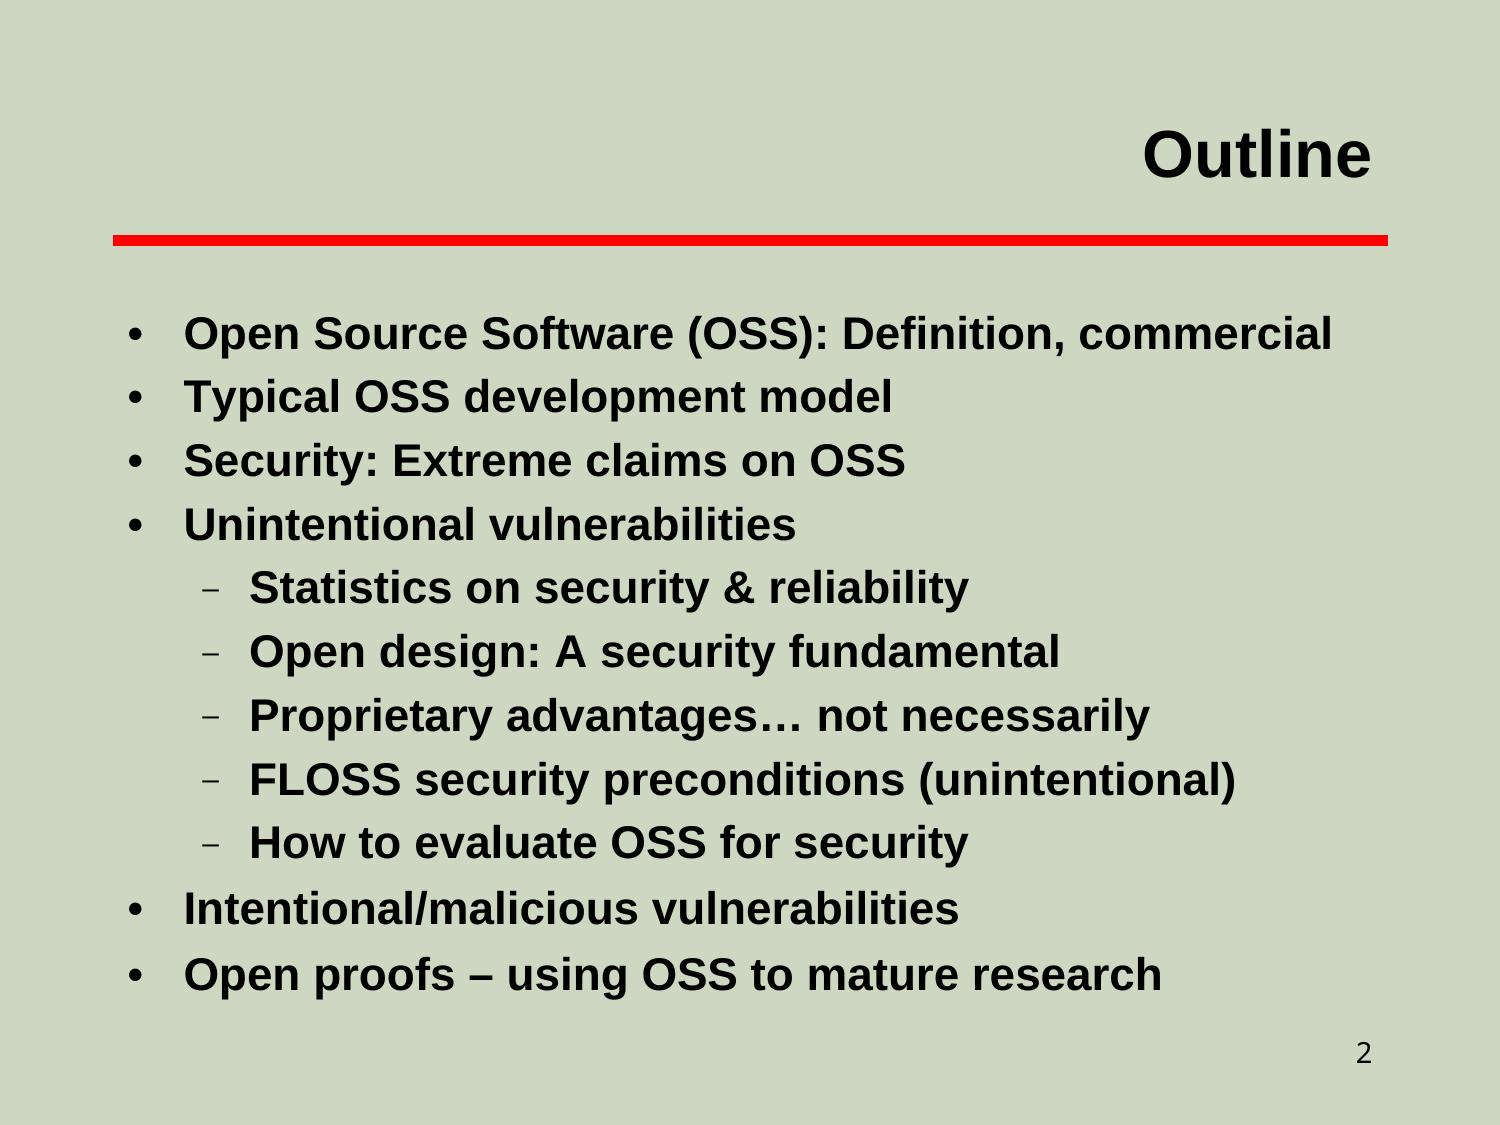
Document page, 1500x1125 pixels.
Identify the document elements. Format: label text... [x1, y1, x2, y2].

list Open Source Software (OSS): Definition, commercial Typical OSS development model Security: Extreme claims on OSS Unintentional vulnerabilities Statistics on security & reliability Open design: A security fundamental Proprietary advantages… not necessarily FLOSS security preconditions (unintentional) How to evaluate OSS for security Intentional/malicious vulnerabilities Open proofs – using OSS to mature research [112, 299, 1388, 1019]
title Outline [337, 85, 1388, 224]
